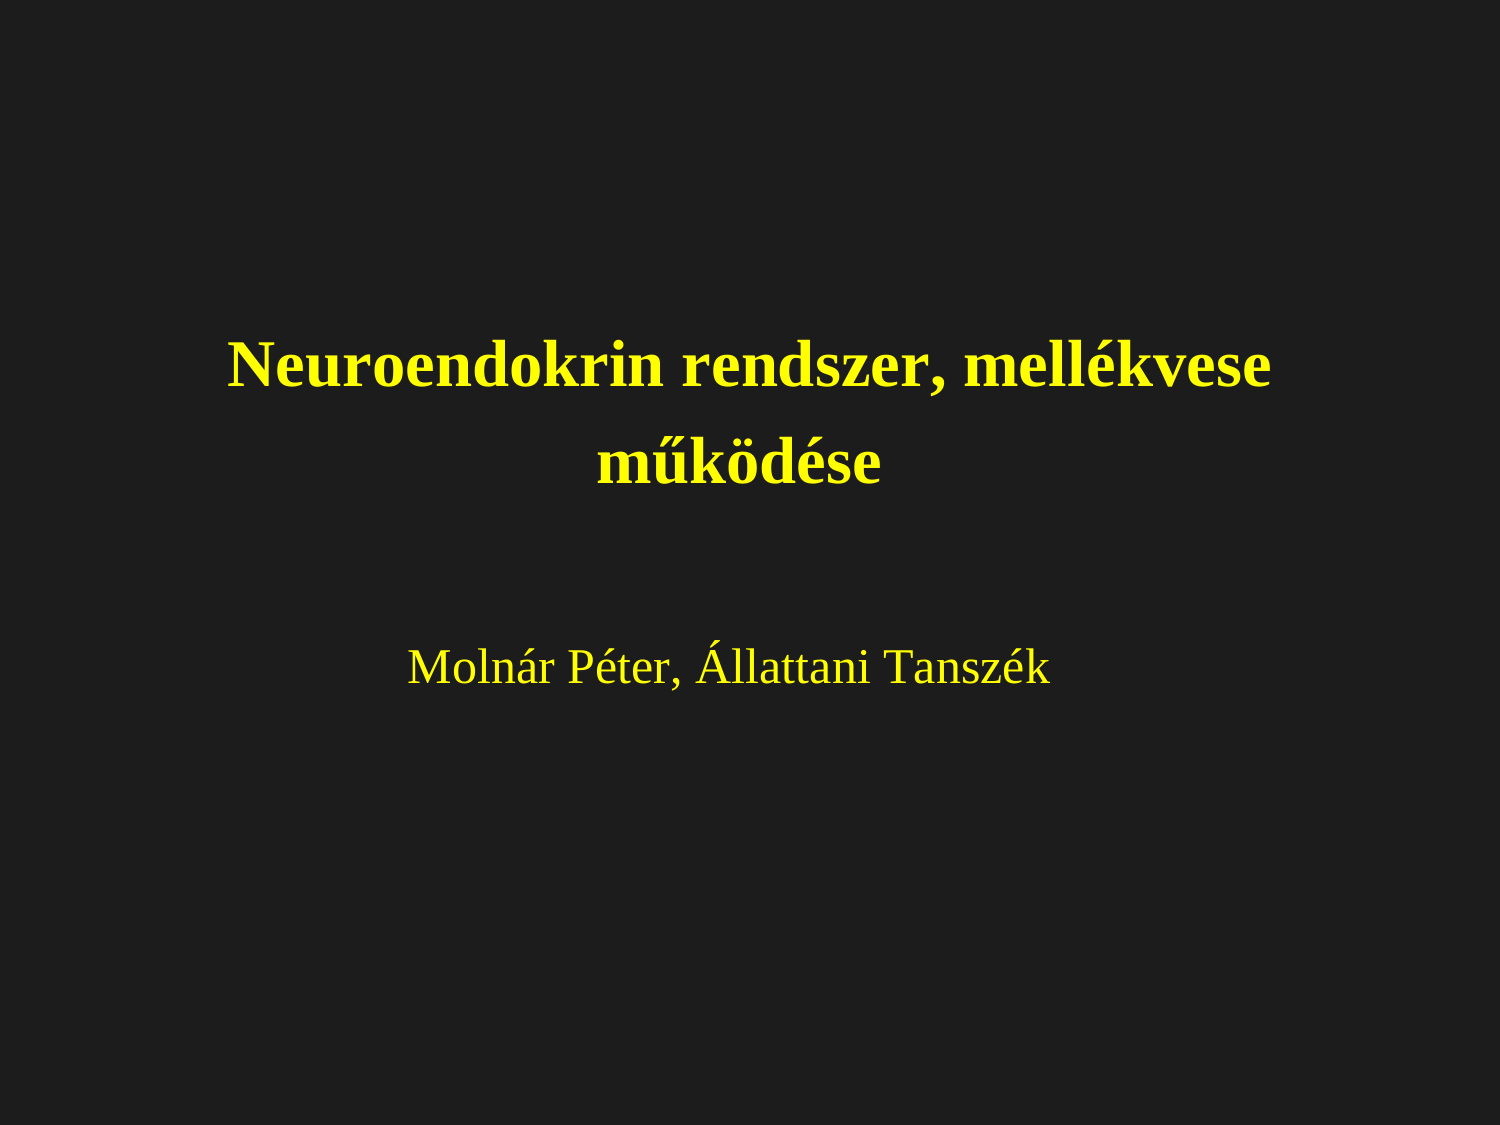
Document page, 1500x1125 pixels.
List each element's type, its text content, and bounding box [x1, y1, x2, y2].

title Neuroendokrin rendszer, mellékvese működése Molnár Péter, Állattani Tanszék [112, 349, 1388, 591]
